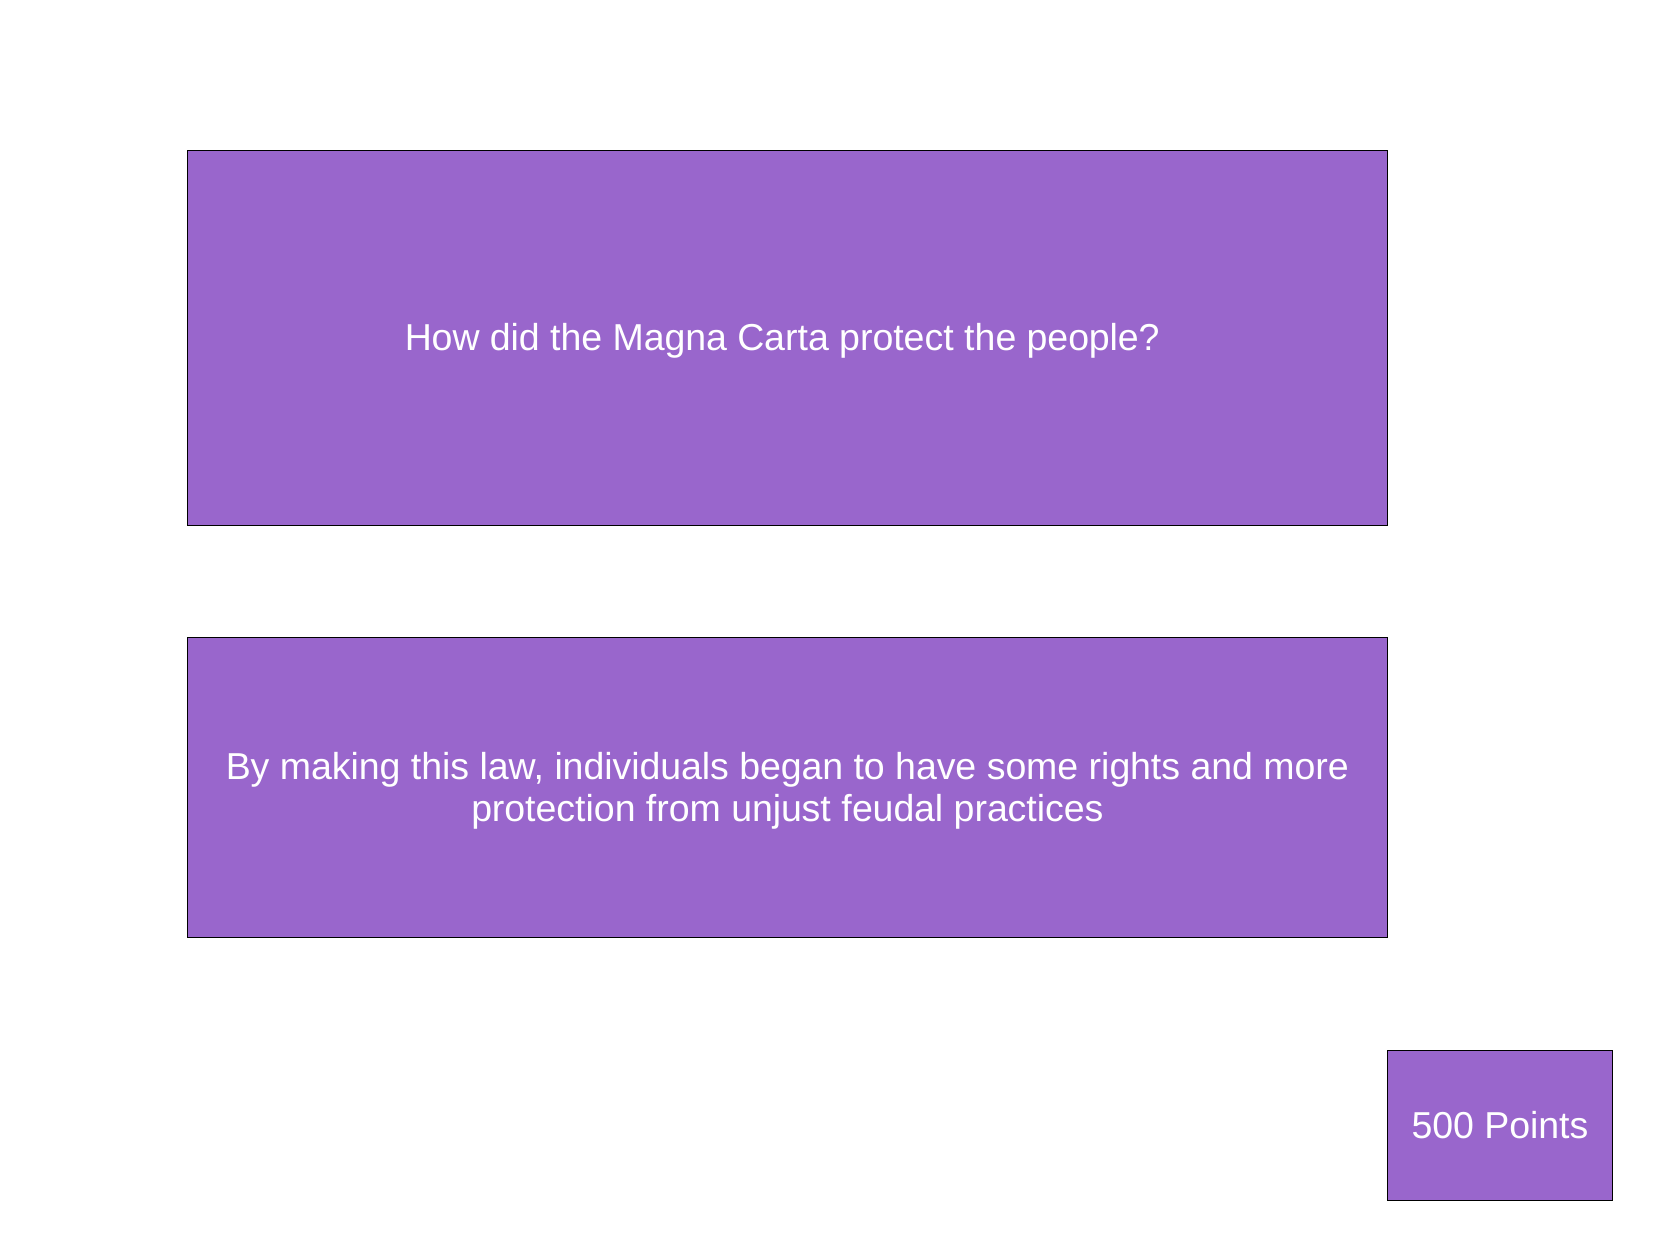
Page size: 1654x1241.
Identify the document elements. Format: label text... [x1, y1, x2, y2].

text_box How did the Magna Carta protect the people? [187, 150, 1388, 526]
text_box By making this law, individuals began to have some rights and more protection from unjust feudal practices [187, 637, 1388, 938]
text_box 500 Points [1387, 1050, 1613, 1201]
